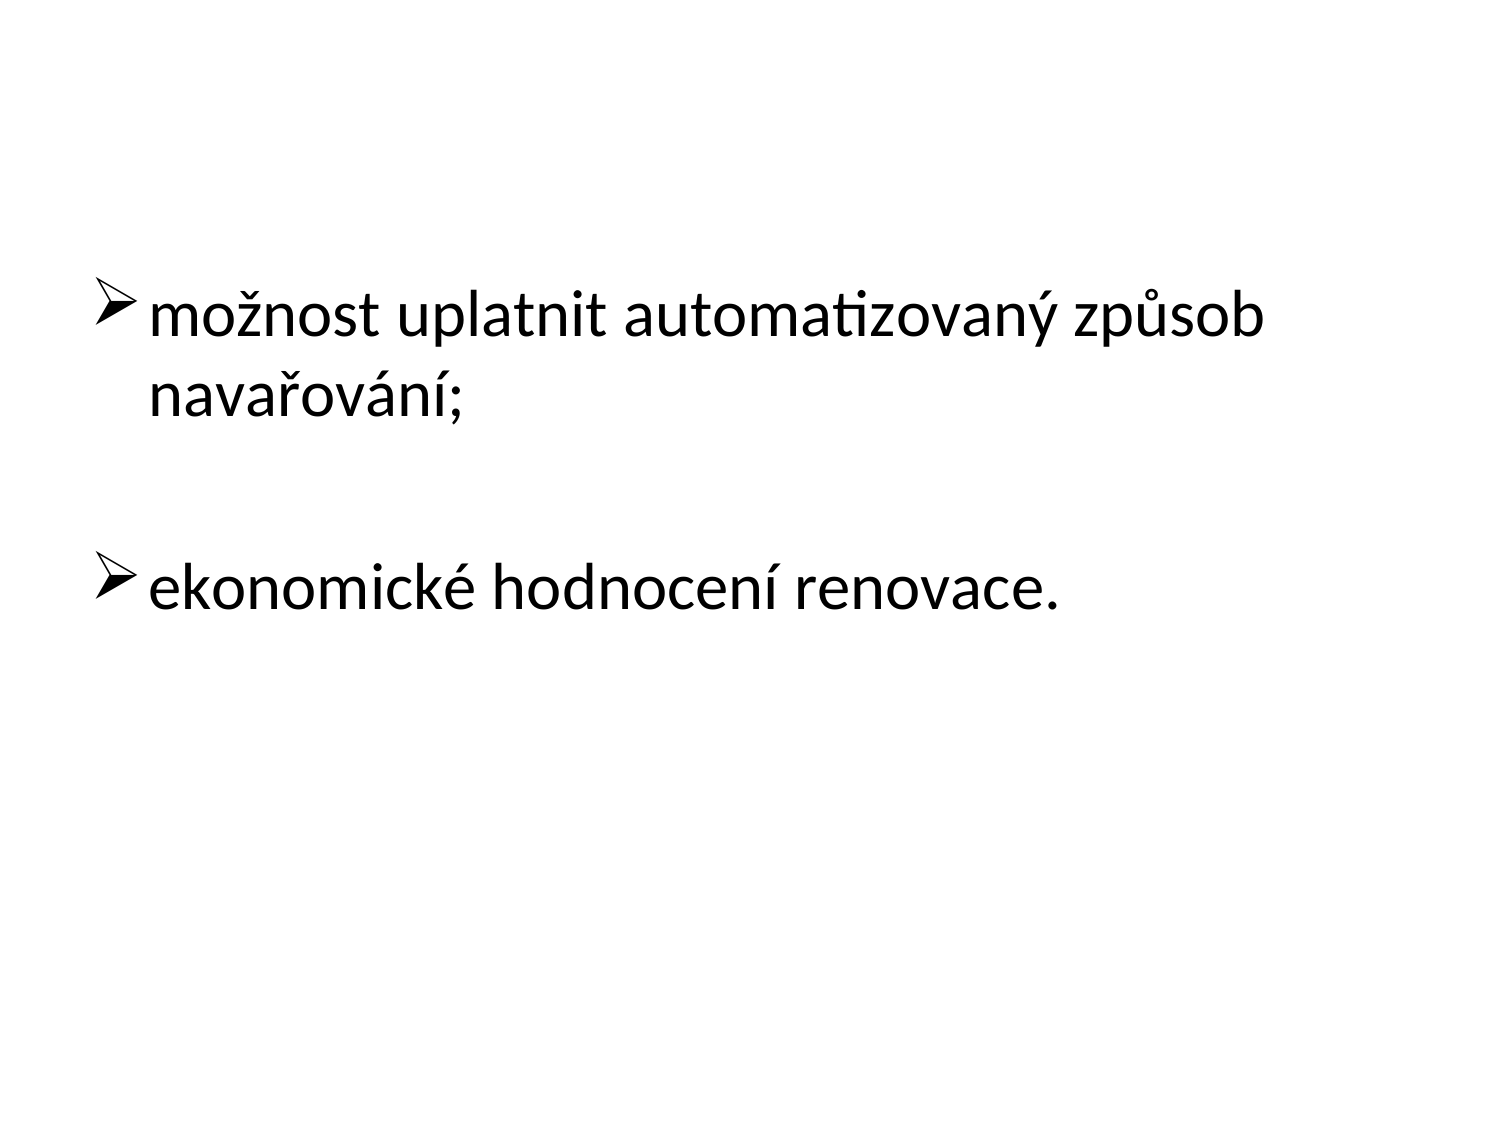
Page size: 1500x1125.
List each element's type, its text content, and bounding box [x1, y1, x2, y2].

list možnost uplatnit automatizovaný způsob navařování; ekonomické hodnocení renovace. [75, 262, 1426, 1006]
